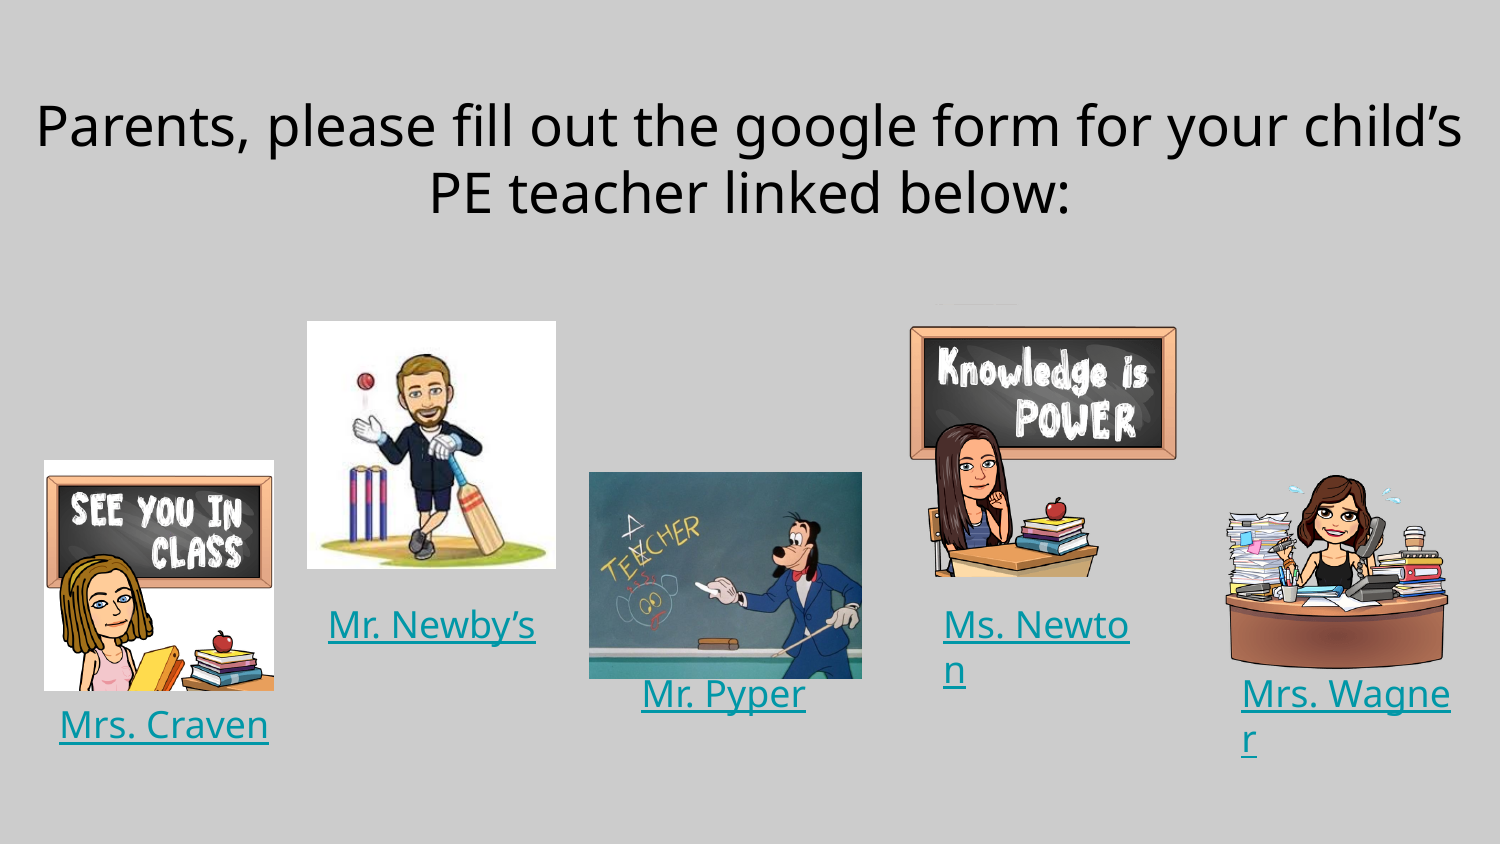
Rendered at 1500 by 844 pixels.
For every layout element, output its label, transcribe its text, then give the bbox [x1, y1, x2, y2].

picture [907, 304, 1179, 577]
picture [1212, 431, 1460, 679]
text_box Mr. Pyper [626, 647, 874, 749]
text_box Ms. Newton [928, 578, 1158, 664]
title Parents, please fill out the google form for your child’s PE teacher linked below: [0, 75, 1500, 238]
text_box Mrs. Wagner [1226, 647, 1474, 784]
picture [44, 460, 274, 691]
list Mrs. Craven [44, 678, 292, 793]
picture [307, 321, 556, 569]
text_box Mr. Newby’s [312, 578, 551, 664]
picture [589, 472, 862, 679]
